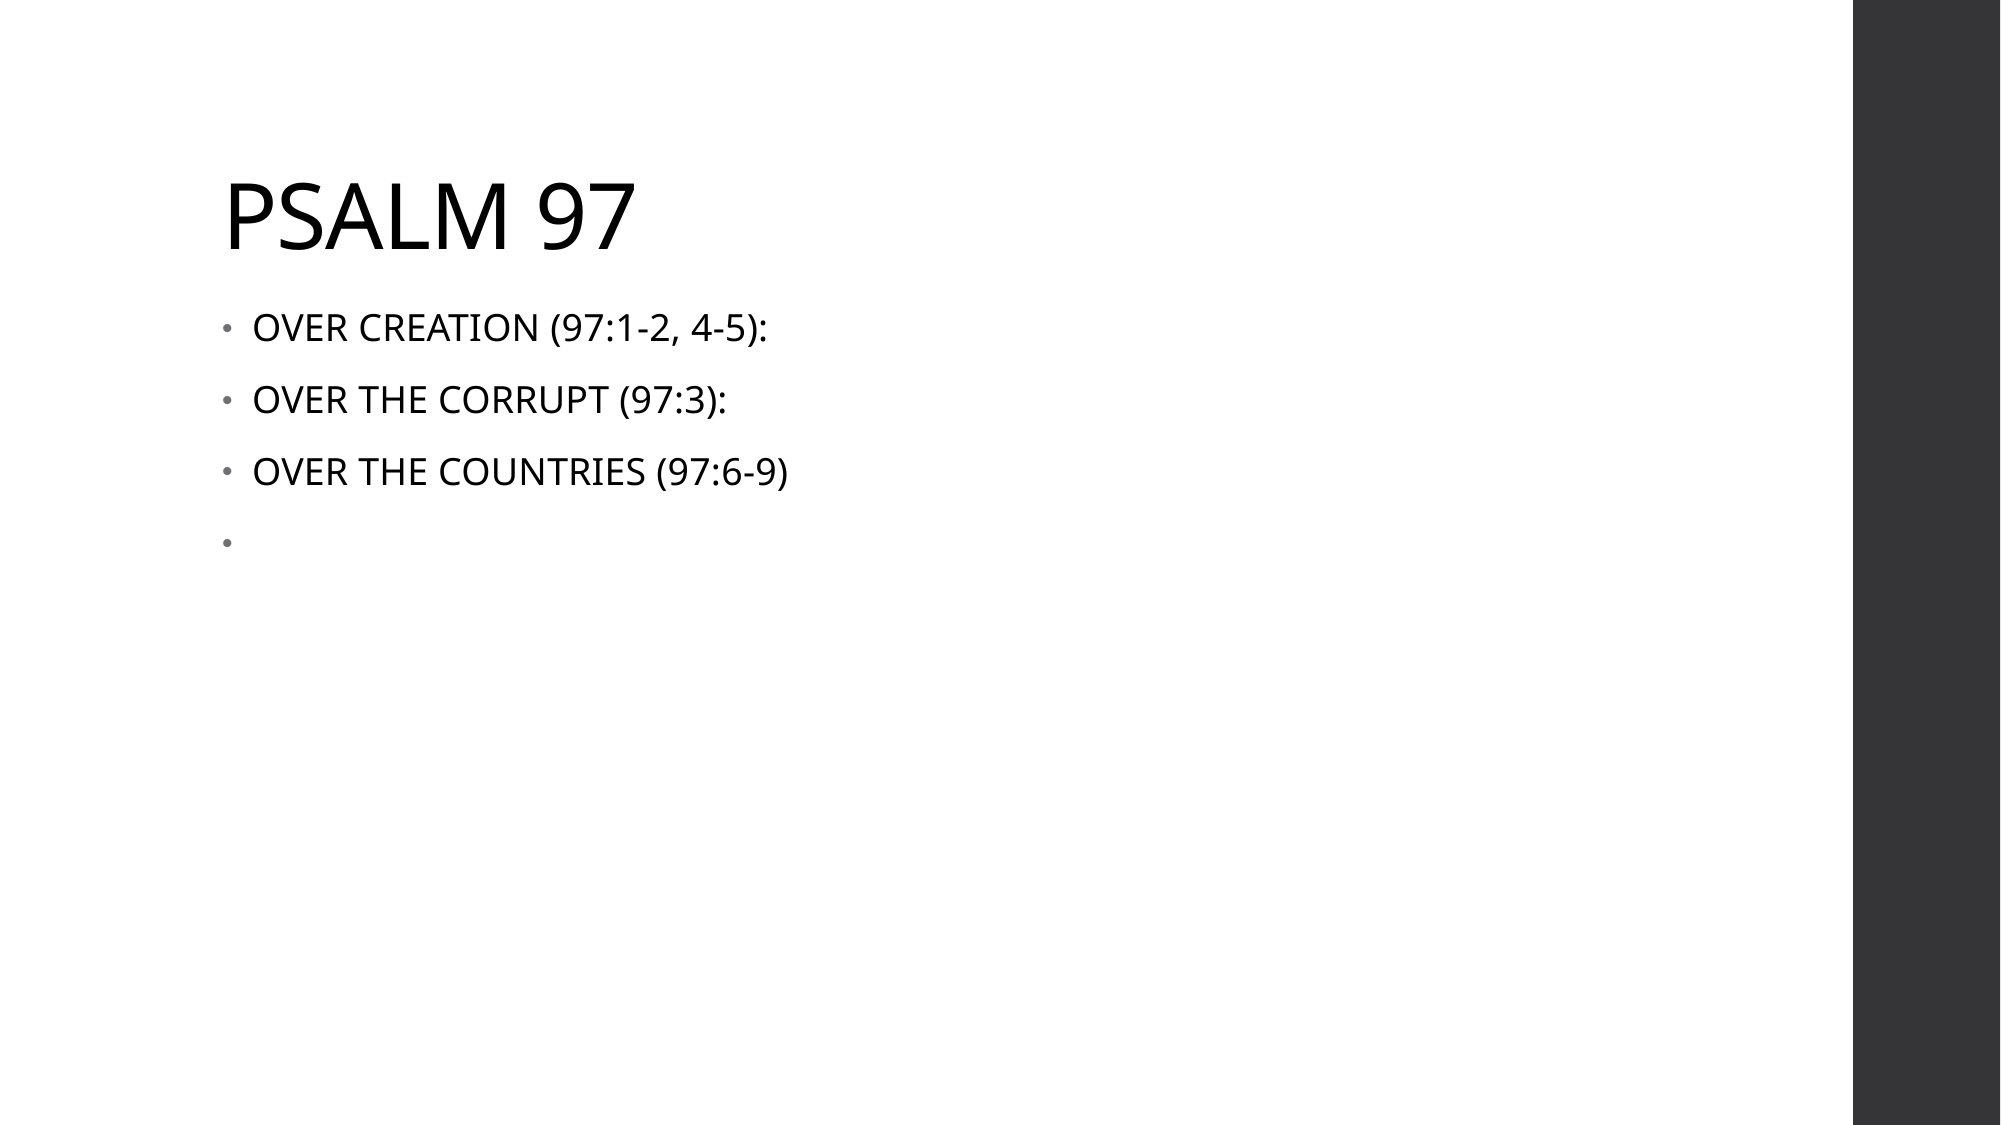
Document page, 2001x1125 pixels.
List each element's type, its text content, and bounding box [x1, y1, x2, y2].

title PSALM 97 [206, 60, 1797, 278]
list OVER CREATION (97:1-2, 4-5): OVER THE CORRUPT (97:3): OVER THE COUNTRIES (97:6-9) [206, 299, 1617, 1014]
